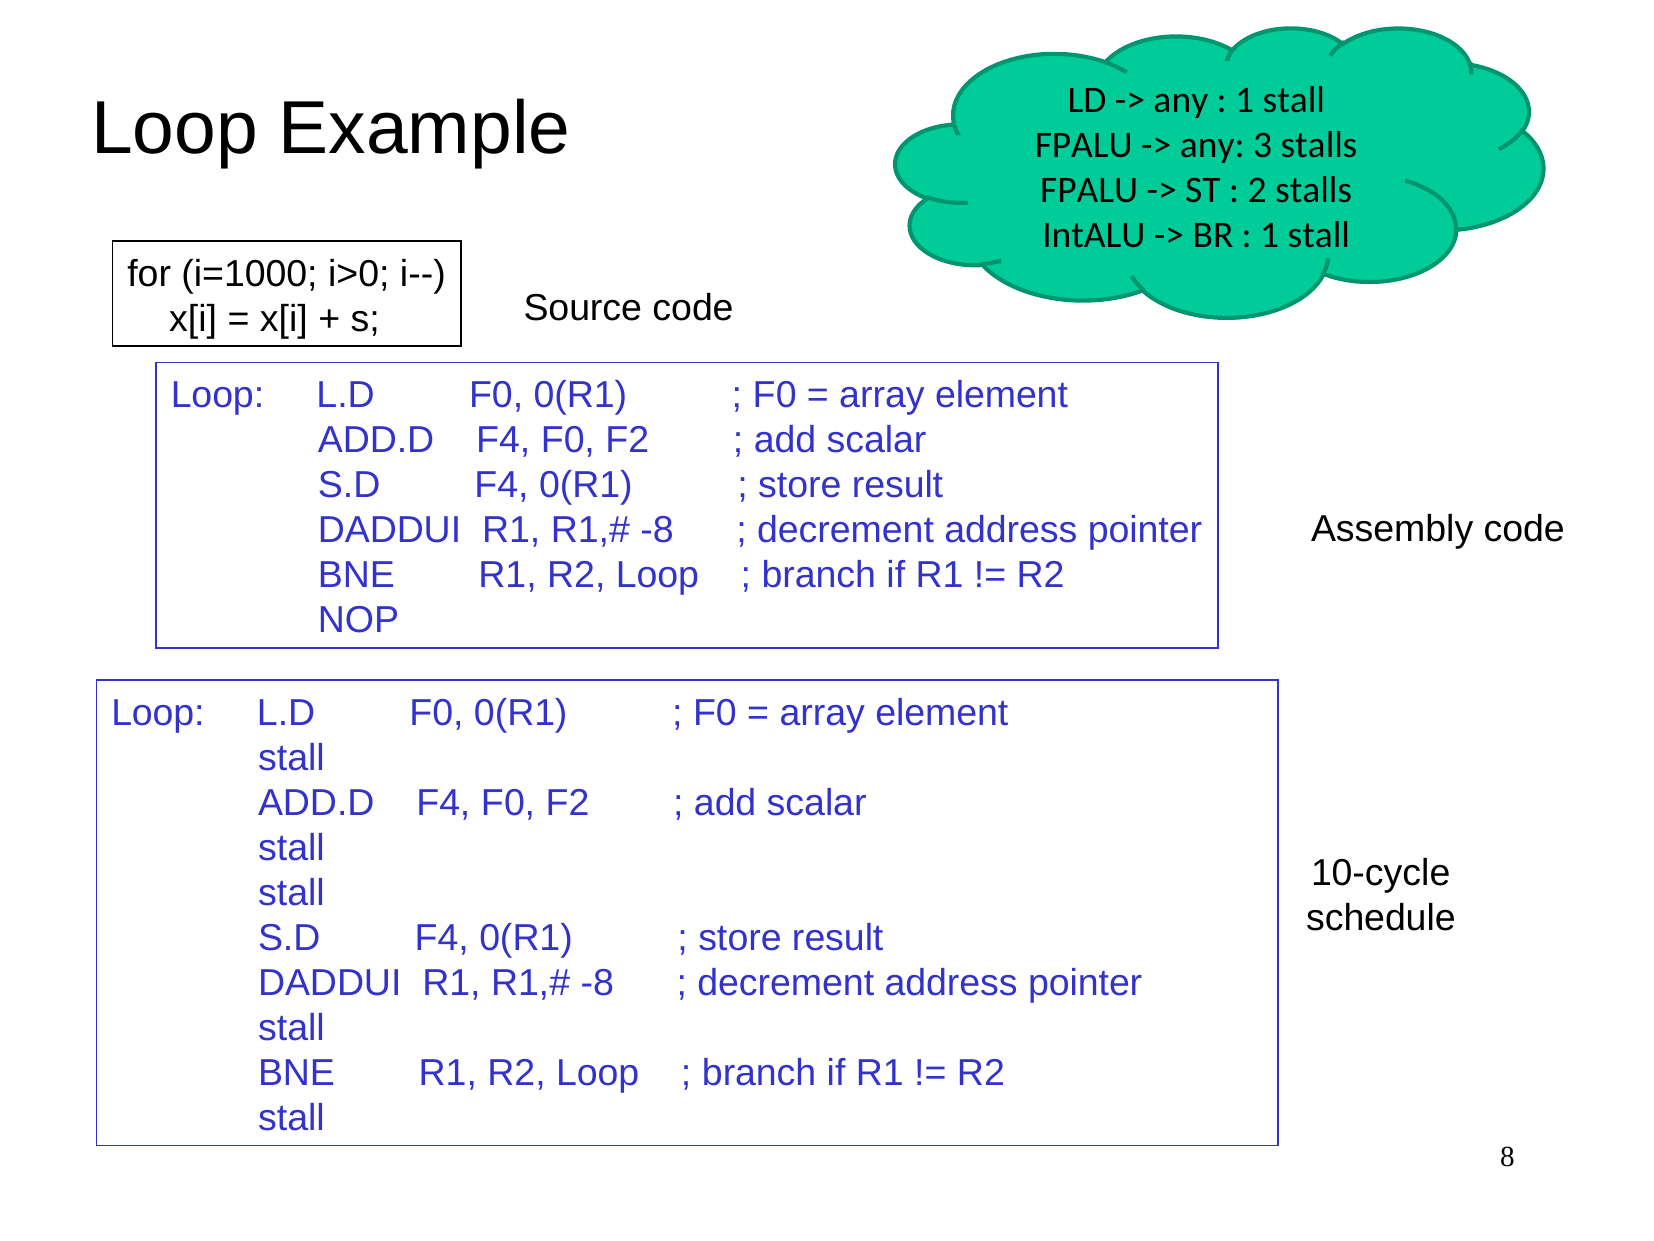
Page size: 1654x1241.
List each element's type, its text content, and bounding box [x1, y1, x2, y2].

text_box for (i=1000; i>0; i--) x[i] = x[i] + s; [112, 240, 461, 347]
text_box <number> [1185, 1129, 1530, 1213]
text_box 10-cycle schedule [1291, 840, 1471, 946]
text_box Source code [508, 275, 749, 336]
text_box Loop: L.D F0, 0(R1) ; F0 = array element ADD.D F4, F0, F2 ; add scalar S.D F4, 0(R1) ; store result DADDUI R1, R1,# -8 ; decrement address pointer BNE R1, R2, Loop ; branch if R1 != R2 NOP [156, 362, 1218, 648]
text_box Loop Example [76, 71, 586, 177]
text_box Loop: L.D F0, 0(R1) ; F0 = array element stall ADD.D F4, F0, F2 ; add scalar stall stall S.D F4, 0(R1) ; store result DADDUI R1, R1,# -8 ; decrement address pointer stall BNE R1, R2, Loop ; branch if R1 != R2 stall [96, 679, 1278, 1146]
text_box LD -> any : 1 stall FPALU -> any: 3 stalls FPALU -> ST : 2 stalls IntALU -> BR : 1 stall [895, 28, 1544, 318]
text_box Assembly code [1296, 496, 1580, 557]
